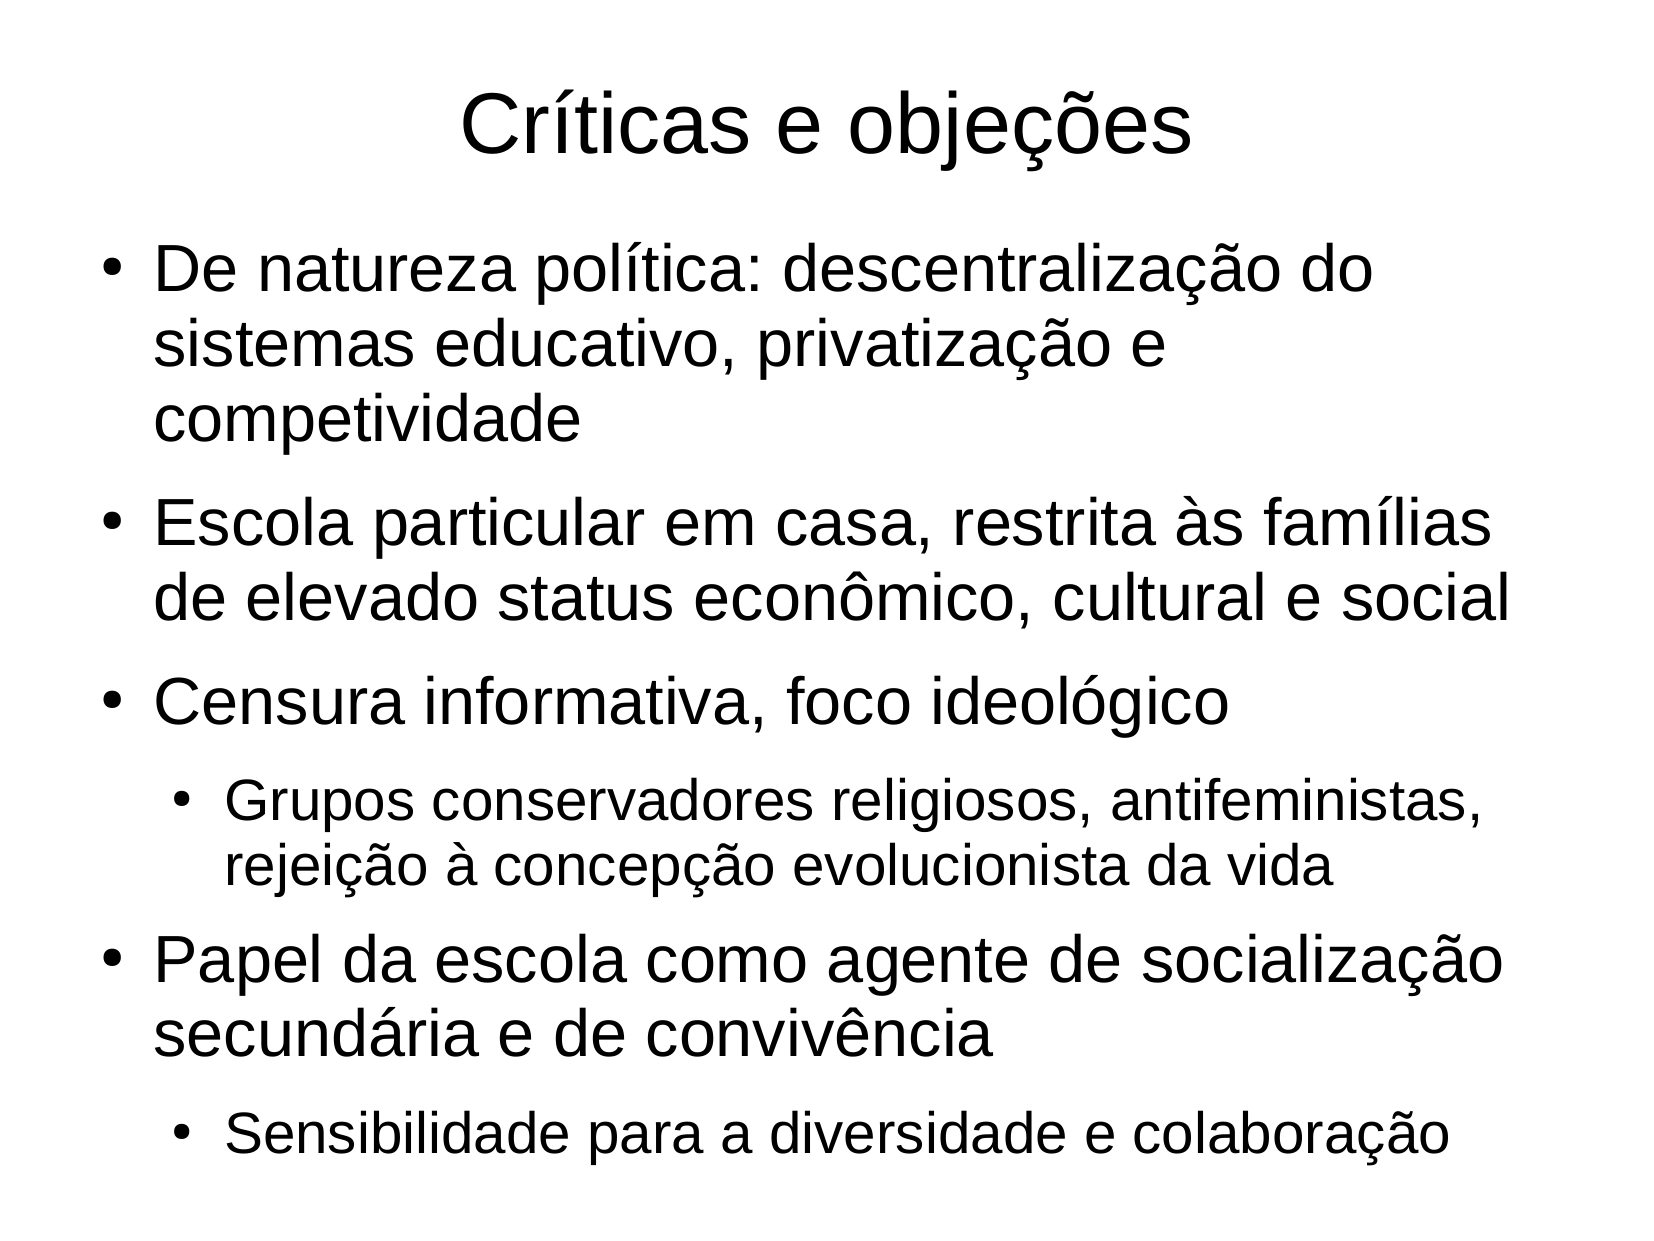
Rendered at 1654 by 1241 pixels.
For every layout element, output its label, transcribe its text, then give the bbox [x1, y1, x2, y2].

title Críticas e objeções [82, 19, 1571, 227]
list De natureza política: descentralização do sistemas educativo, privatização e competividade Escola particular em casa, restrita às famílias de elevado status econômico, cultural e social Censura informativa, foco ideológico Grupos conservadores religiosos, antifeministas, rejeição à concepção evolucionista da vida Papel da escola como agente de socialização secundária e de convivência Sensibilidade para a diversidade e colaboração [82, 231, 1571, 1166]
